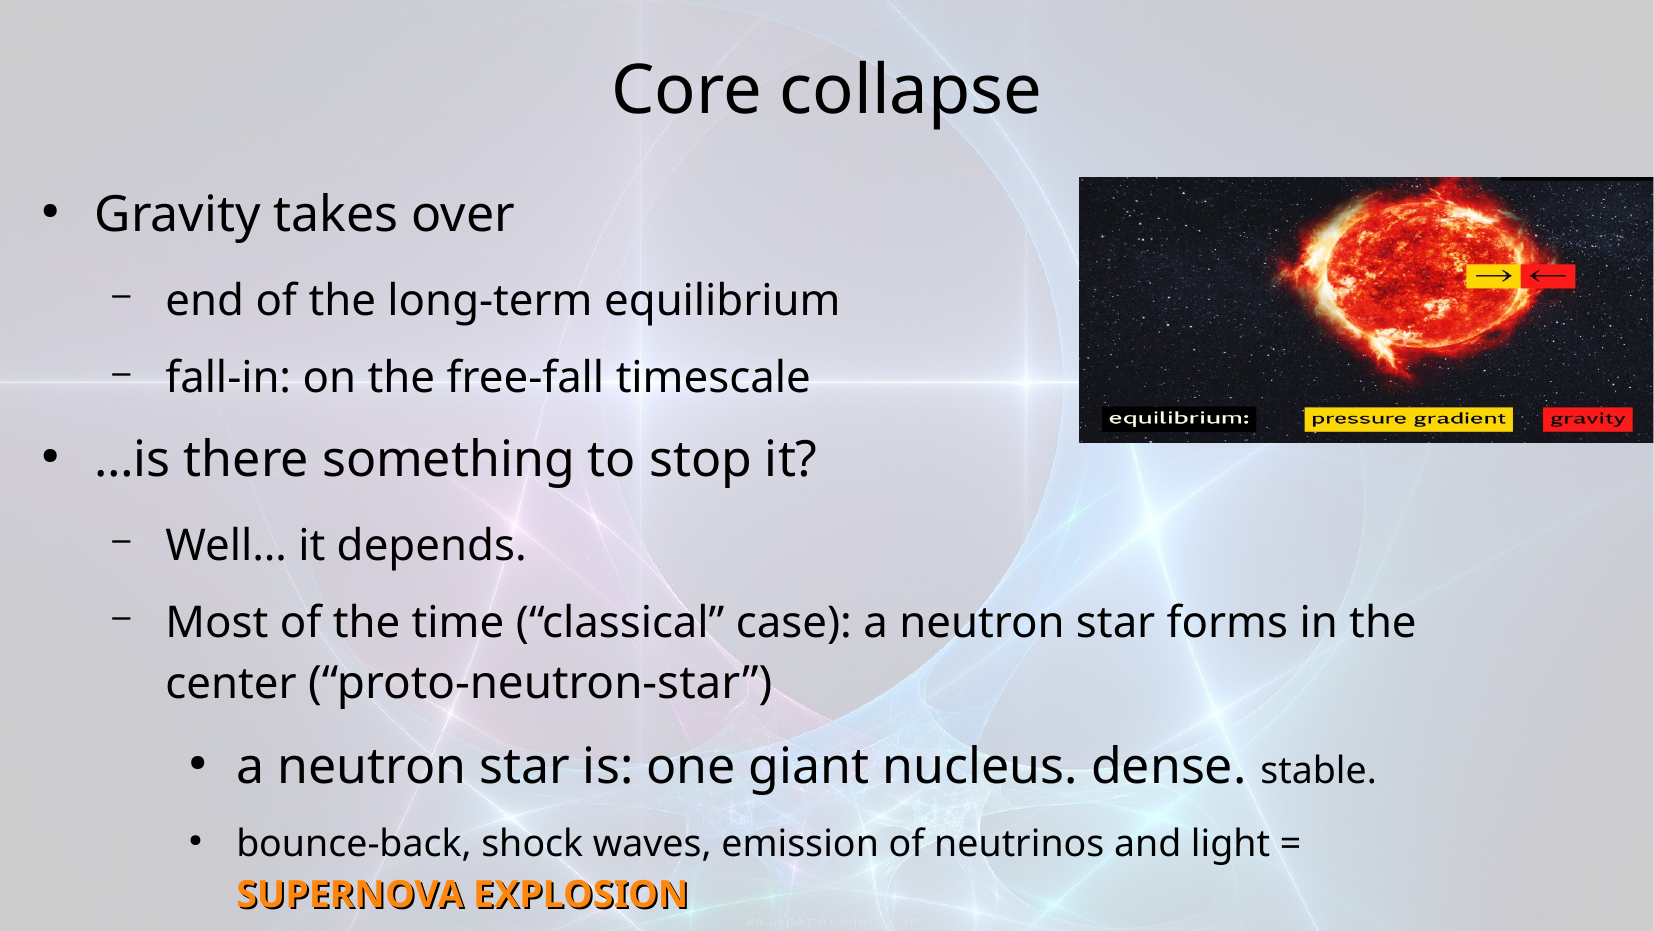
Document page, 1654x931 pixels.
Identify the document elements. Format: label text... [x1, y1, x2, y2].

list Gravity takes over end of the long-term equilibrium fall-in: on the free-fall timescale …is there something to stop it? Well… it depends. Most of the time (“classical” case): a neutron star forms in the center (“proto-neutron-star”) a neutron star is: one giant nucleus. dense. stable. bounce-back, shock waves, emission of neutrinos and light = SUPERNOVA EXPLOSION [23, 178, 1512, 718]
title Core collapse [82, 8, 1571, 165]
picture [0, 0, 1654, 931]
